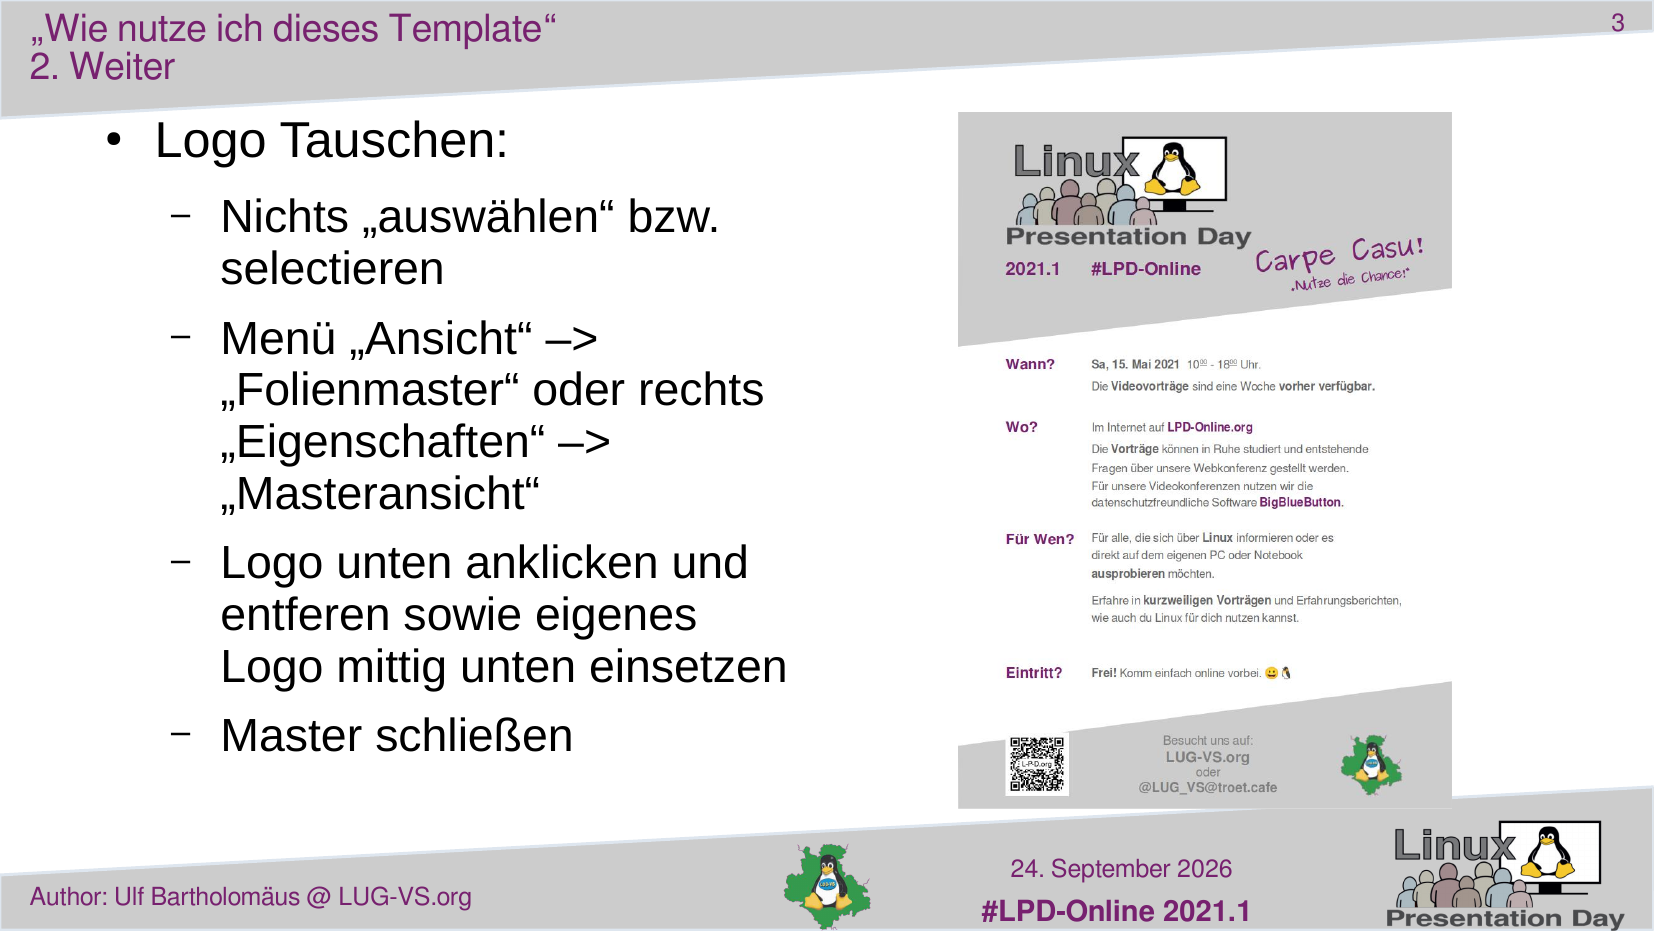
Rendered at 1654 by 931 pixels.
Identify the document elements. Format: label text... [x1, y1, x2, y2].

picture [958, 112, 1452, 810]
picture [1387, 820, 1625, 931]
list Logo Tauschen: Nichts „auswählen“ bzw. selectieren Menü „Ansicht“ –> „Folienmaster“ oder rechts „Eigenschaften“ –> „Masteransicht“ Logo unten anklicken und entferen sowie eigenes Logo mittig unten einsetzen Master schließen [88, 112, 809, 810]
picture [781, 841, 873, 931]
title „Wie nutze ich dieses Template“ 2. Weiter [29, 11, 1211, 101]
